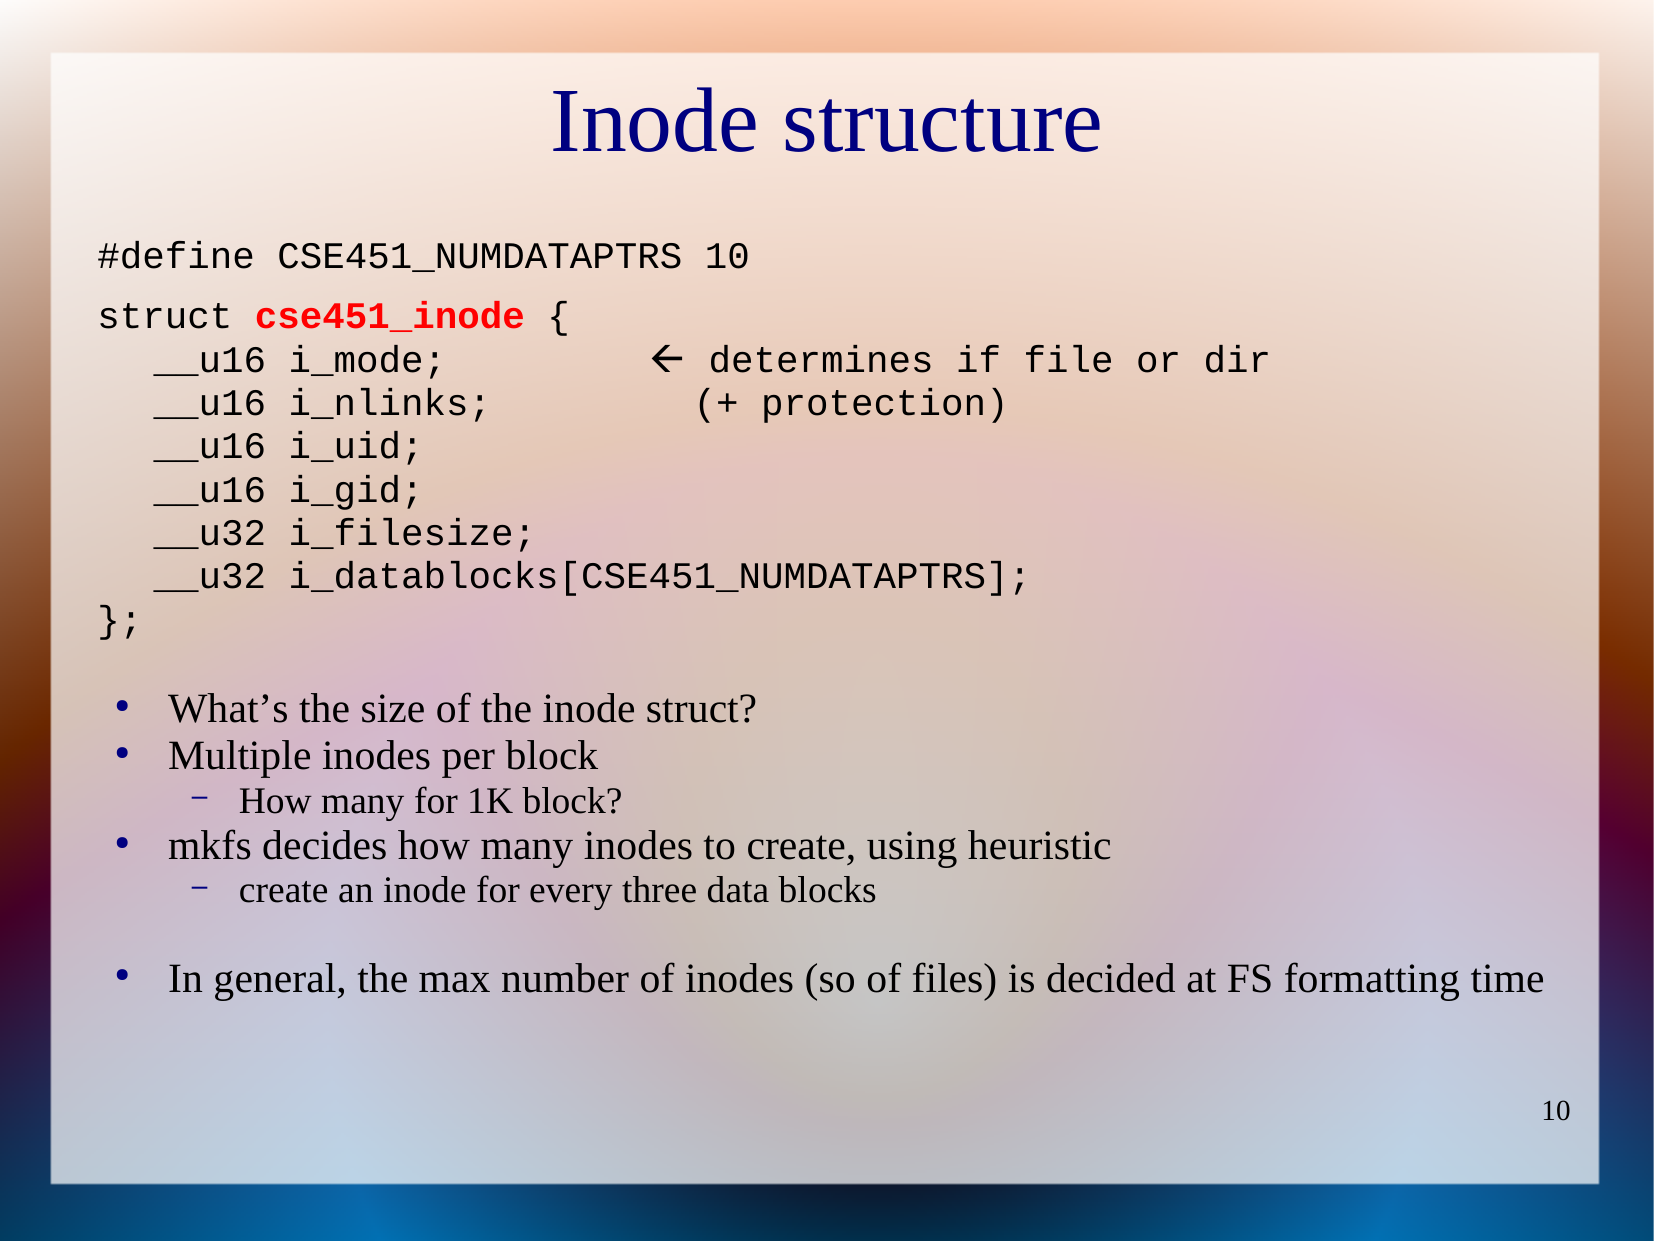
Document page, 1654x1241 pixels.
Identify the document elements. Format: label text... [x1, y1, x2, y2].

picture [0, 0, 1654, 1241]
list #define CSE451_NUMDATAPTRS 10 struct cse451_inode { __u16 i_mode;  determines if file or dir __u16 i_nlinks; (+ protection) __u16 i_uid; __u16 i_gid; __u32 i_filesize; __u32 i_datablocks[CSE451_NUMDATAPTRS]; }; What’s the size of the inode struct? Multiple inodes per block How many for 1K block? mkfs decides how many inodes to create, using heuristic create an inode for every three data blocks In general, the max number of inodes (so of files) is decided at FS formatting time [82, 234, 1620, 1186]
title Inode structure [37, 38, 1618, 180]
